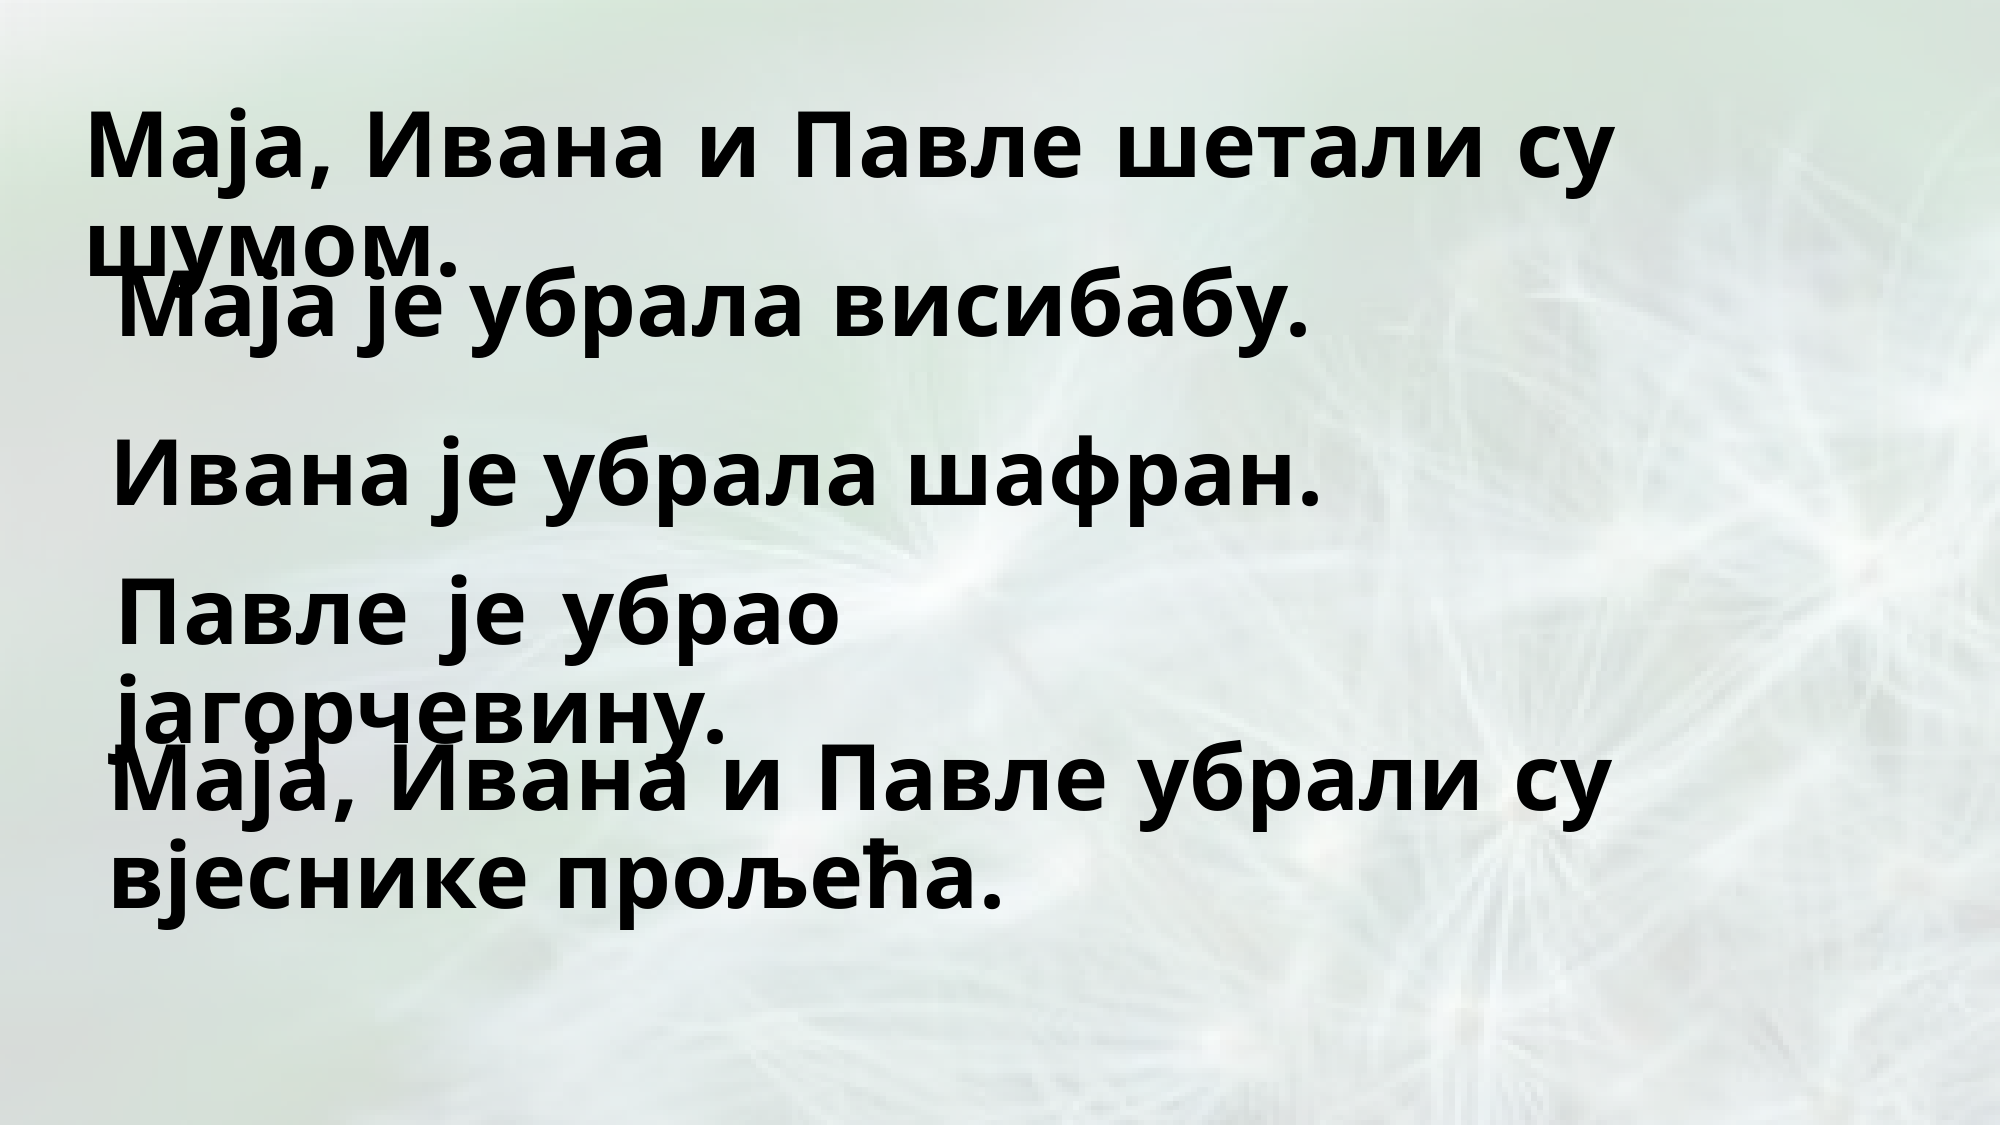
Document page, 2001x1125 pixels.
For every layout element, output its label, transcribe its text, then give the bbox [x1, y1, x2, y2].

text_box Maja, Ивана и Павле убрали су вјеснике прољећа. [92, 723, 1808, 936]
text_box Маја је убрала висибабу. [100, 250, 1366, 364]
text_box Ивана је убрала шафран. [94, 419, 1778, 533]
text_box Павле је убрао јагорчевину. [100, 558, 1192, 723]
text_box Маја, Ивана и Павле шетали су шумом. [68, 90, 1868, 303]
